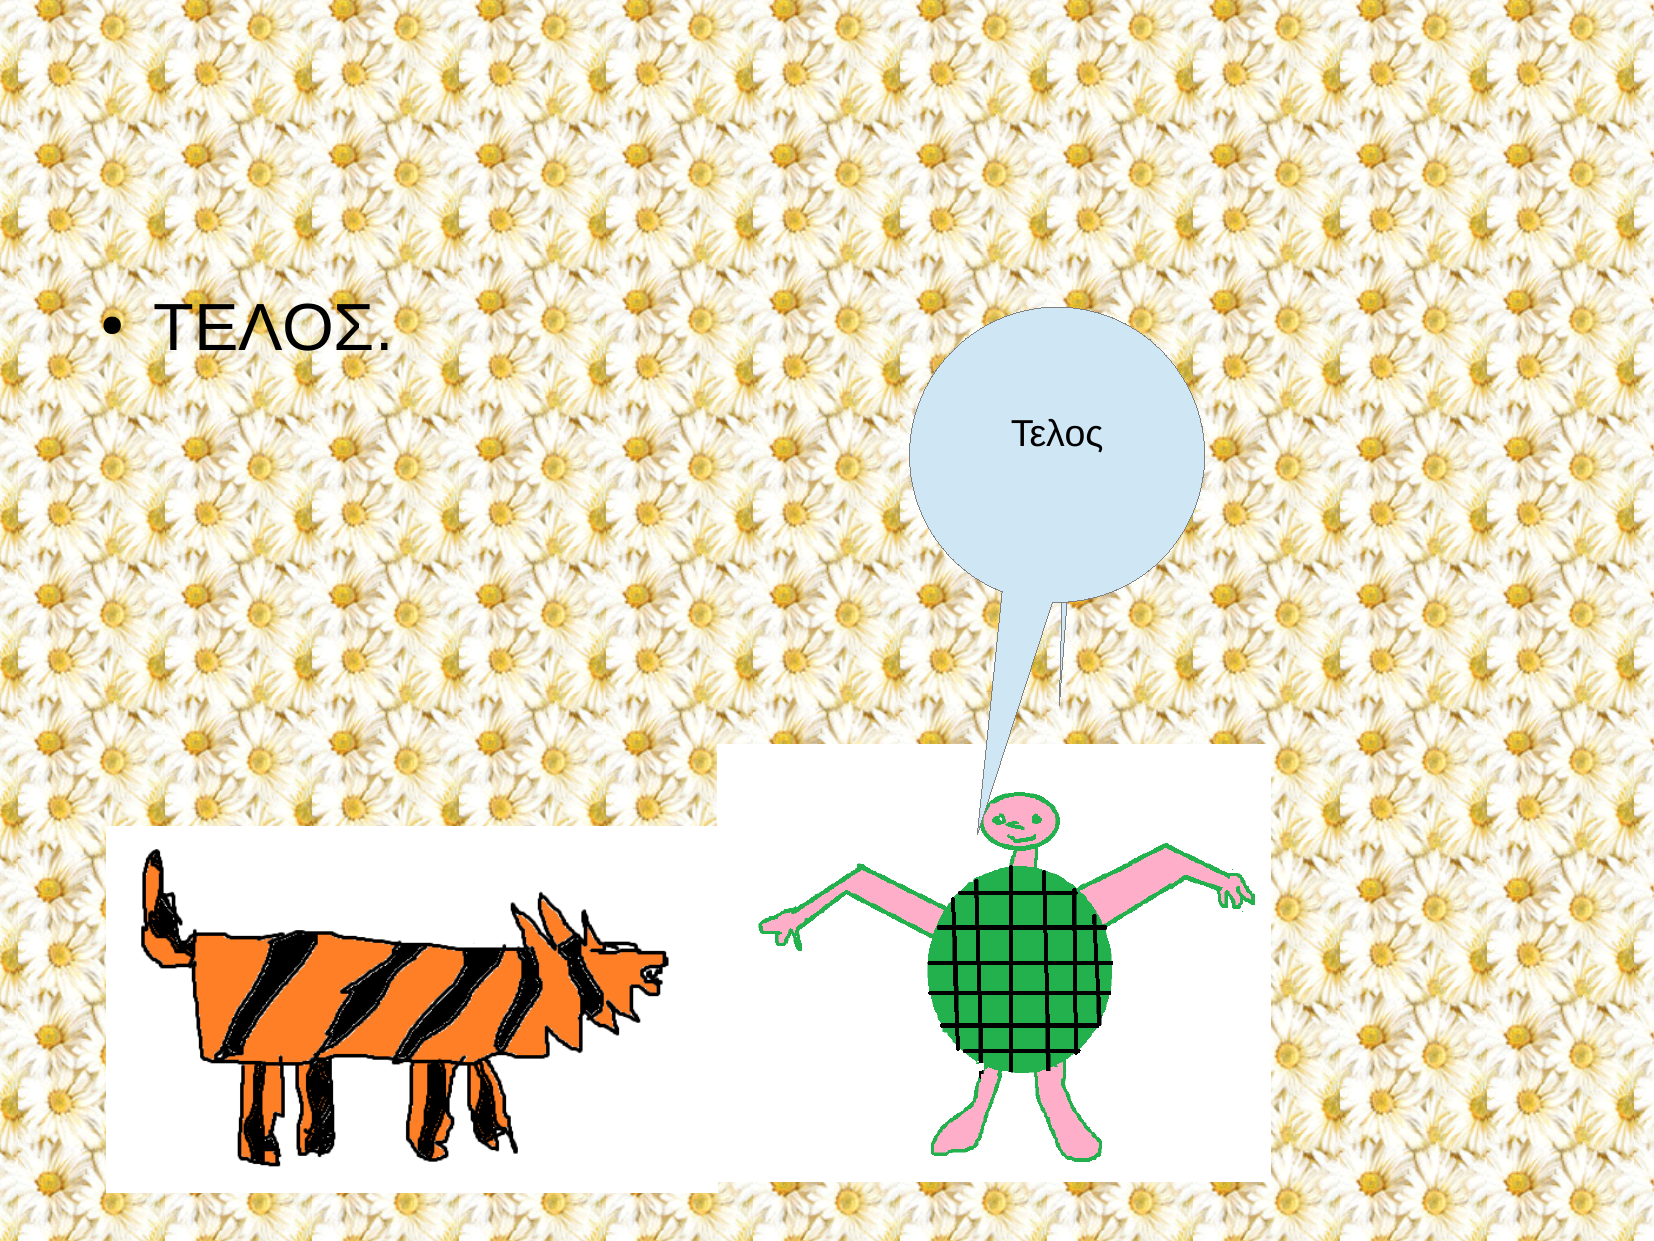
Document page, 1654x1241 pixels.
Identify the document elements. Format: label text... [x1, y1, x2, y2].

text_box [1059, 603, 1067, 706]
list ΤΕΛΟΣ. [82, 290, 1538, 1010]
text_box Τελος [909, 307, 1205, 835]
picture [0, 0, 1654, 1241]
